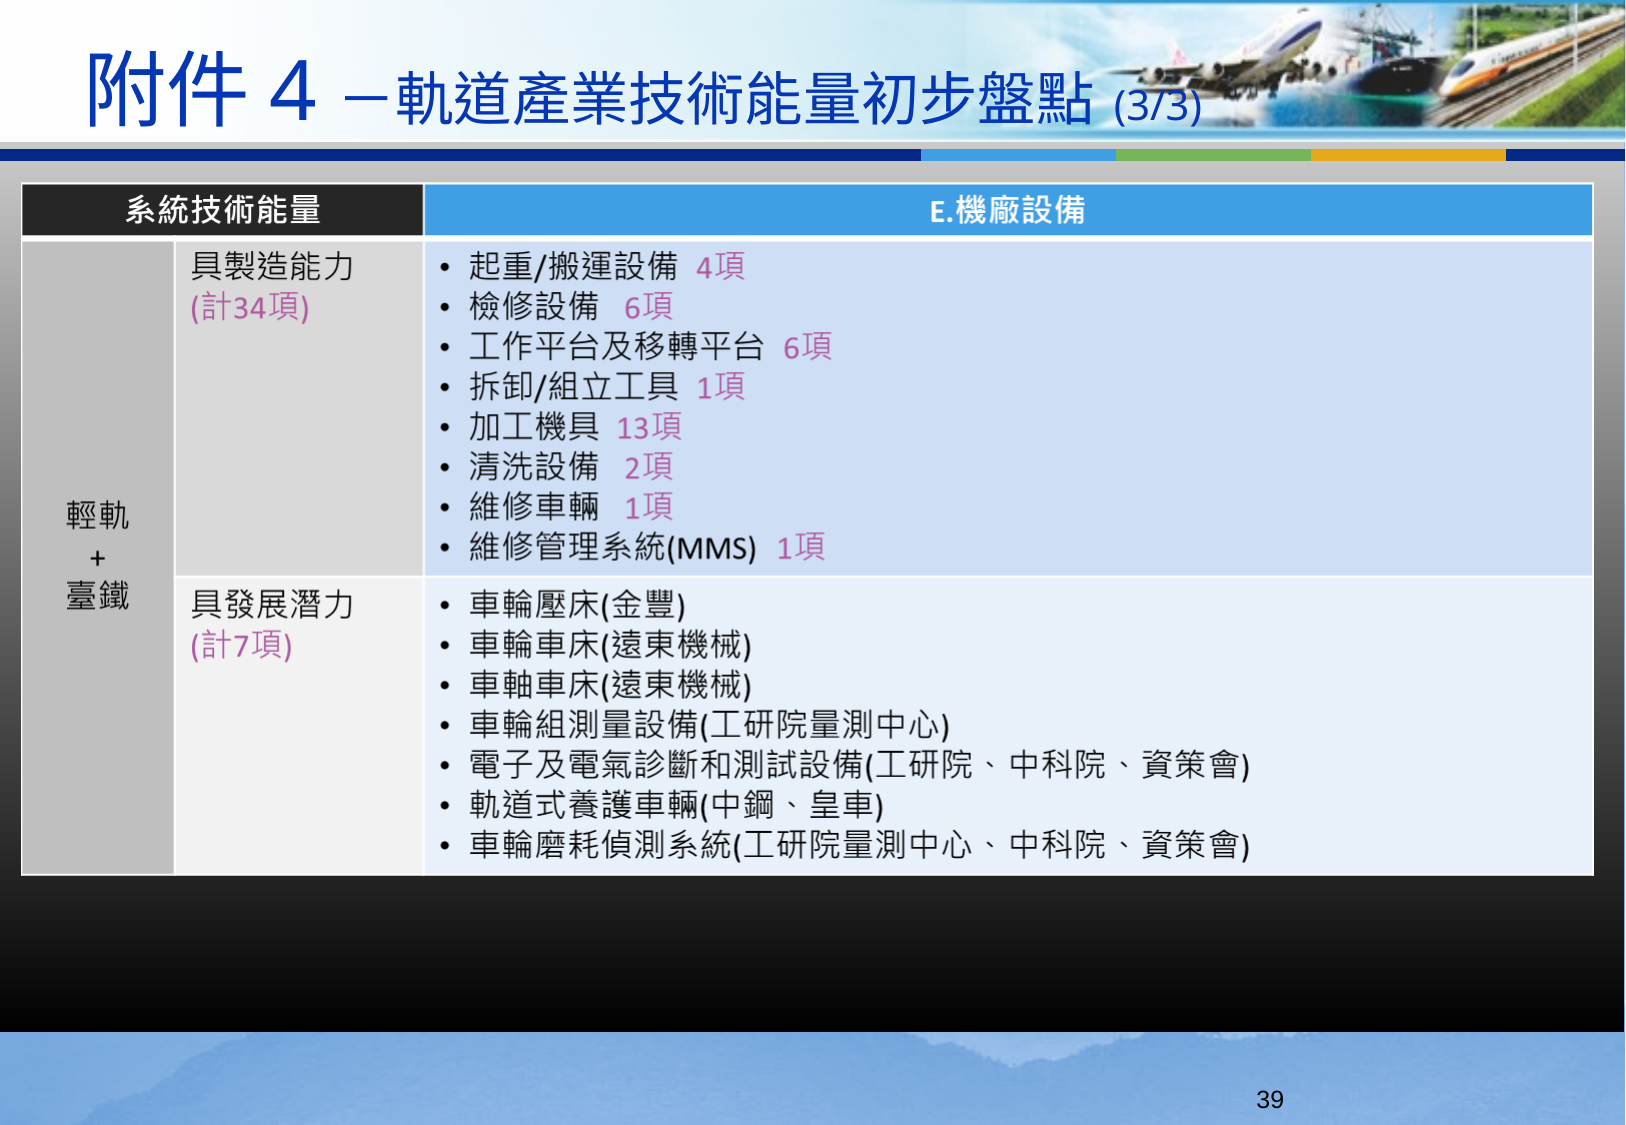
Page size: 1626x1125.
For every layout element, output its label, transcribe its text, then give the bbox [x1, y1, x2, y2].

title 附件4－軌道產業技術能量初步盤點 (3/3) [68, 19, 1593, 155]
picture [21, 178, 1594, 887]
text_box 39 [1241, 1071, 1621, 1125]
